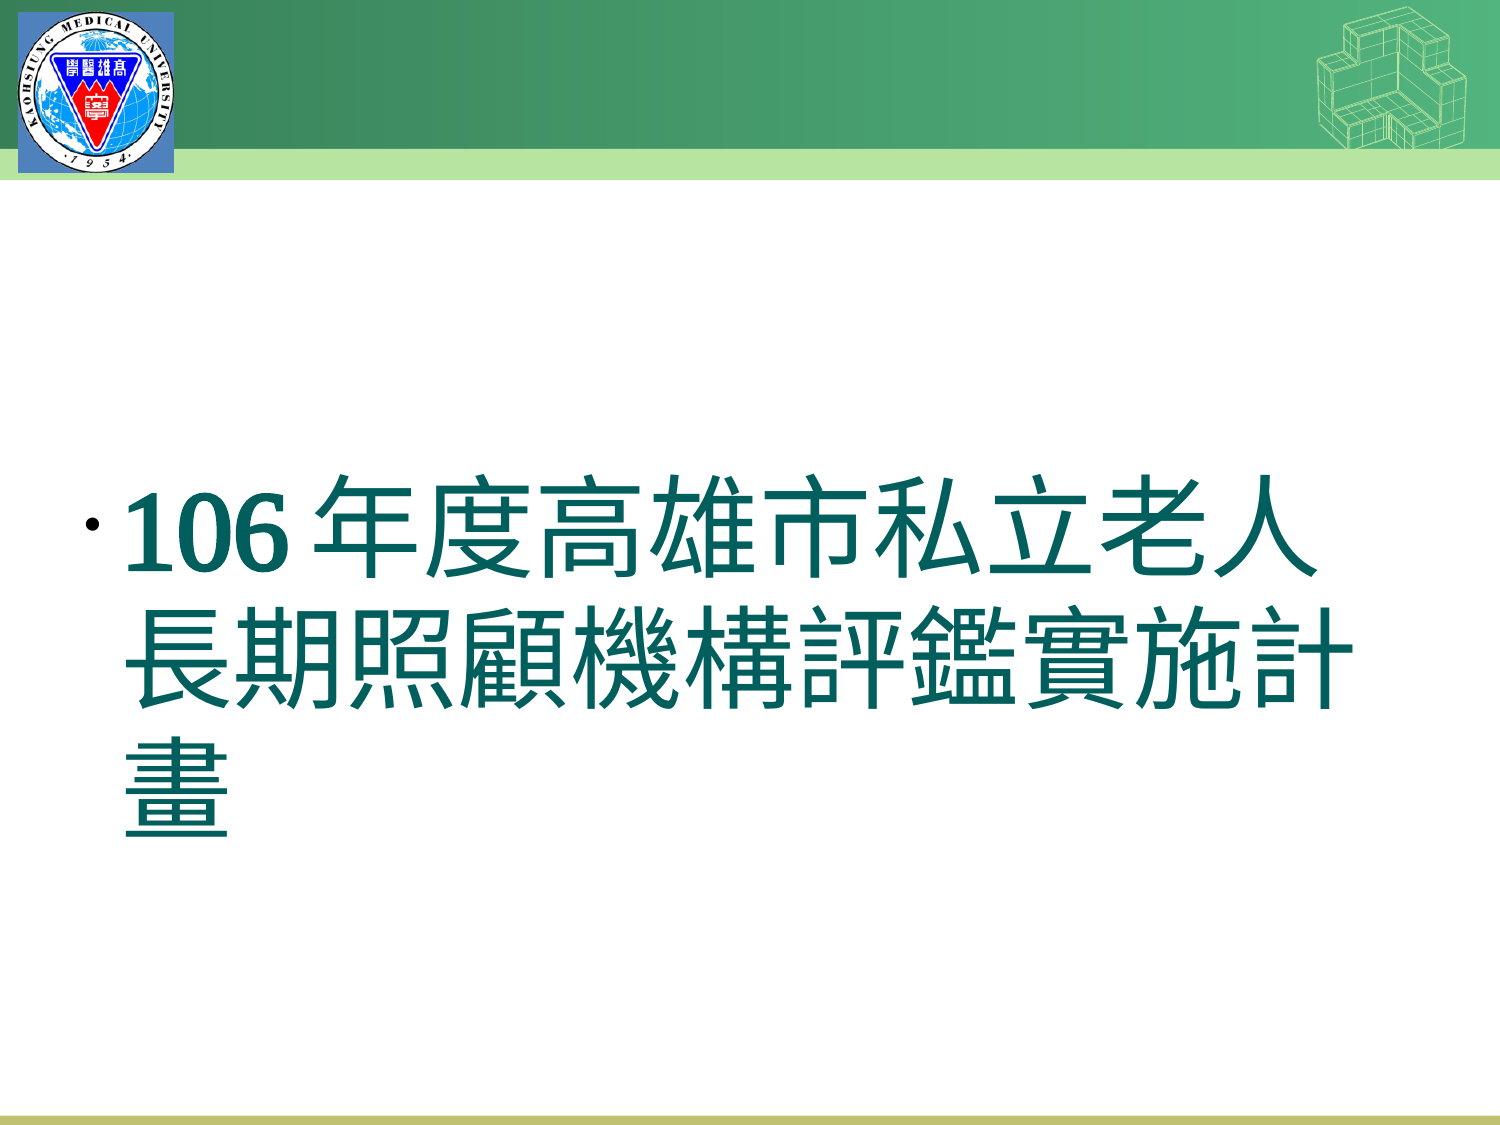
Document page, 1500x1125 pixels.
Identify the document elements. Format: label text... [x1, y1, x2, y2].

list 106年度高雄市私立老人長期照顧機構評鑑實施計畫 [70, 457, 1441, 776]
picture [17, 11, 174, 173]
